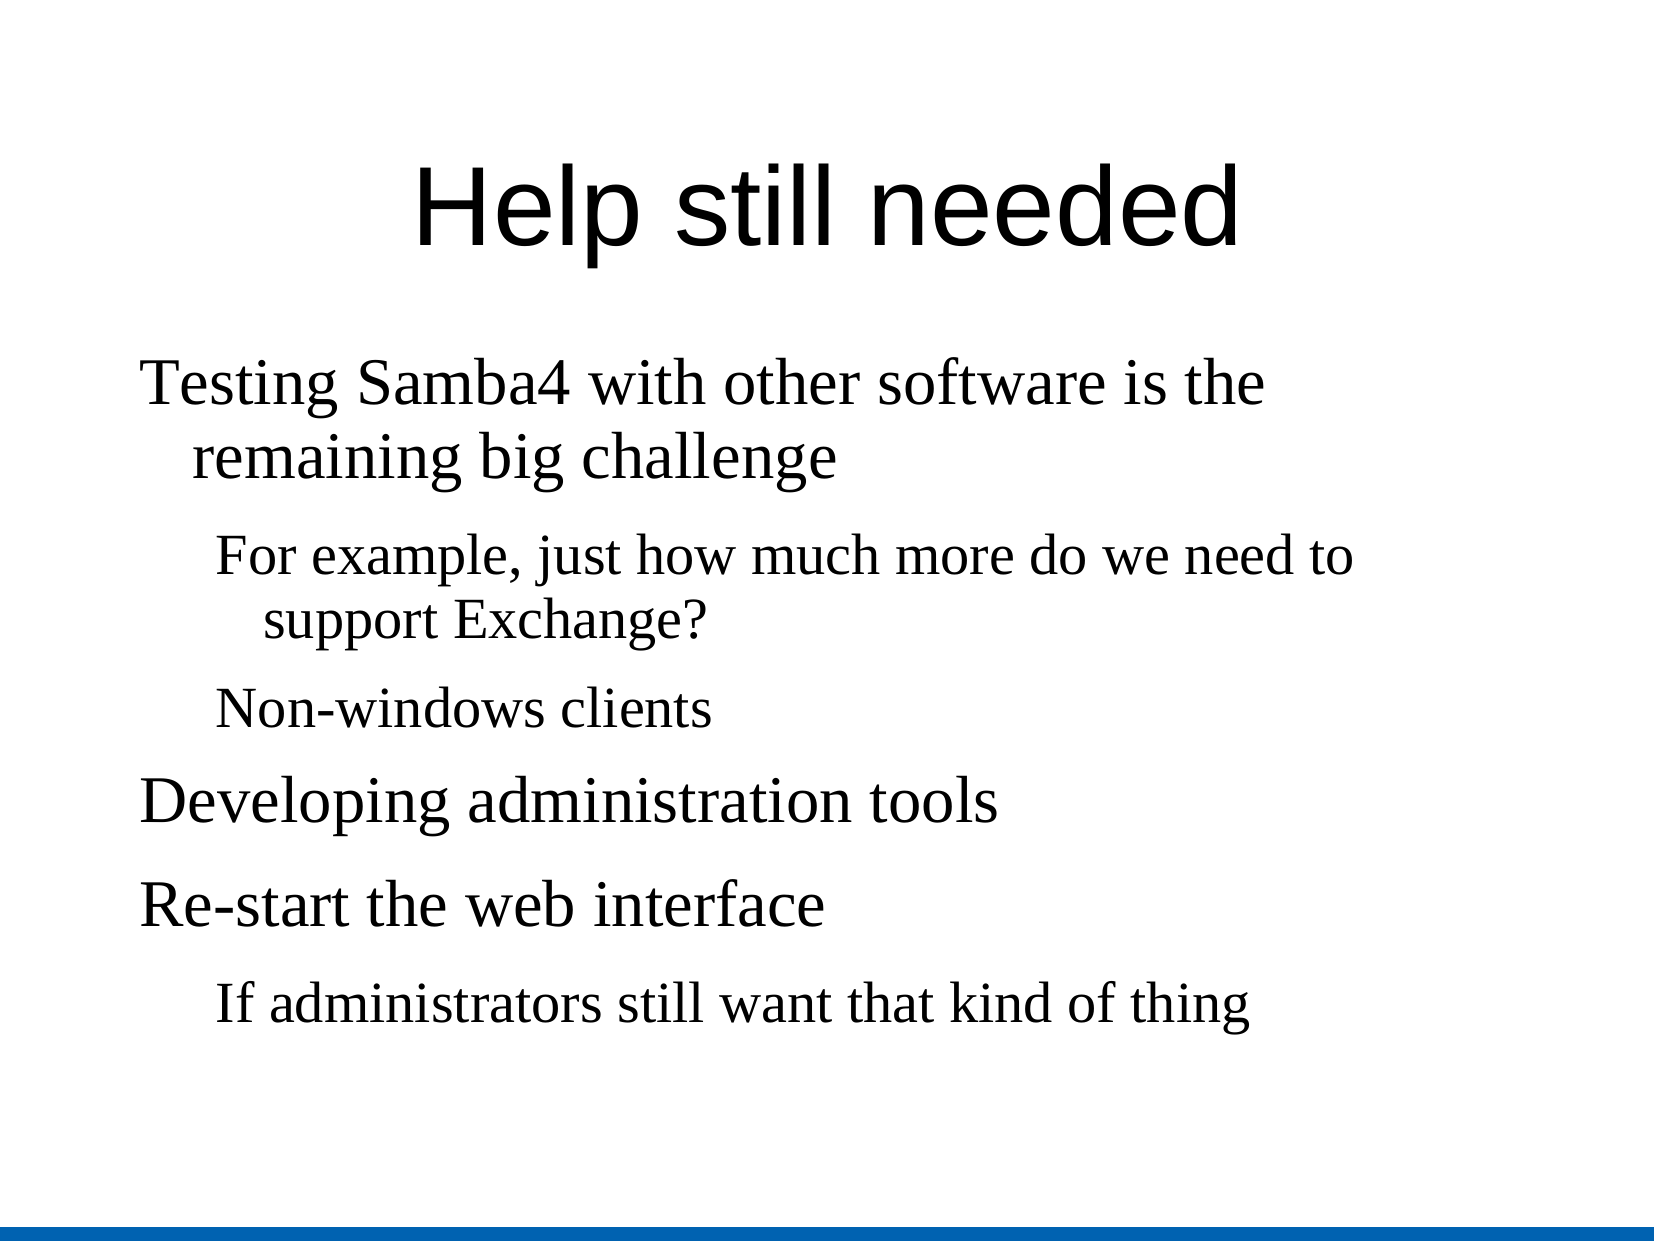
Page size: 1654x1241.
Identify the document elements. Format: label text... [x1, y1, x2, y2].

list Testing Samba4 with other software is the remaining big challenge For example, just how much more do we need to support Exchange? Non-windows clients Developing administration tools Re-start the web interface If administrators still want that kind of thing [121, 344, 1534, 1112]
title Help still needed [121, 110, 1534, 303]
